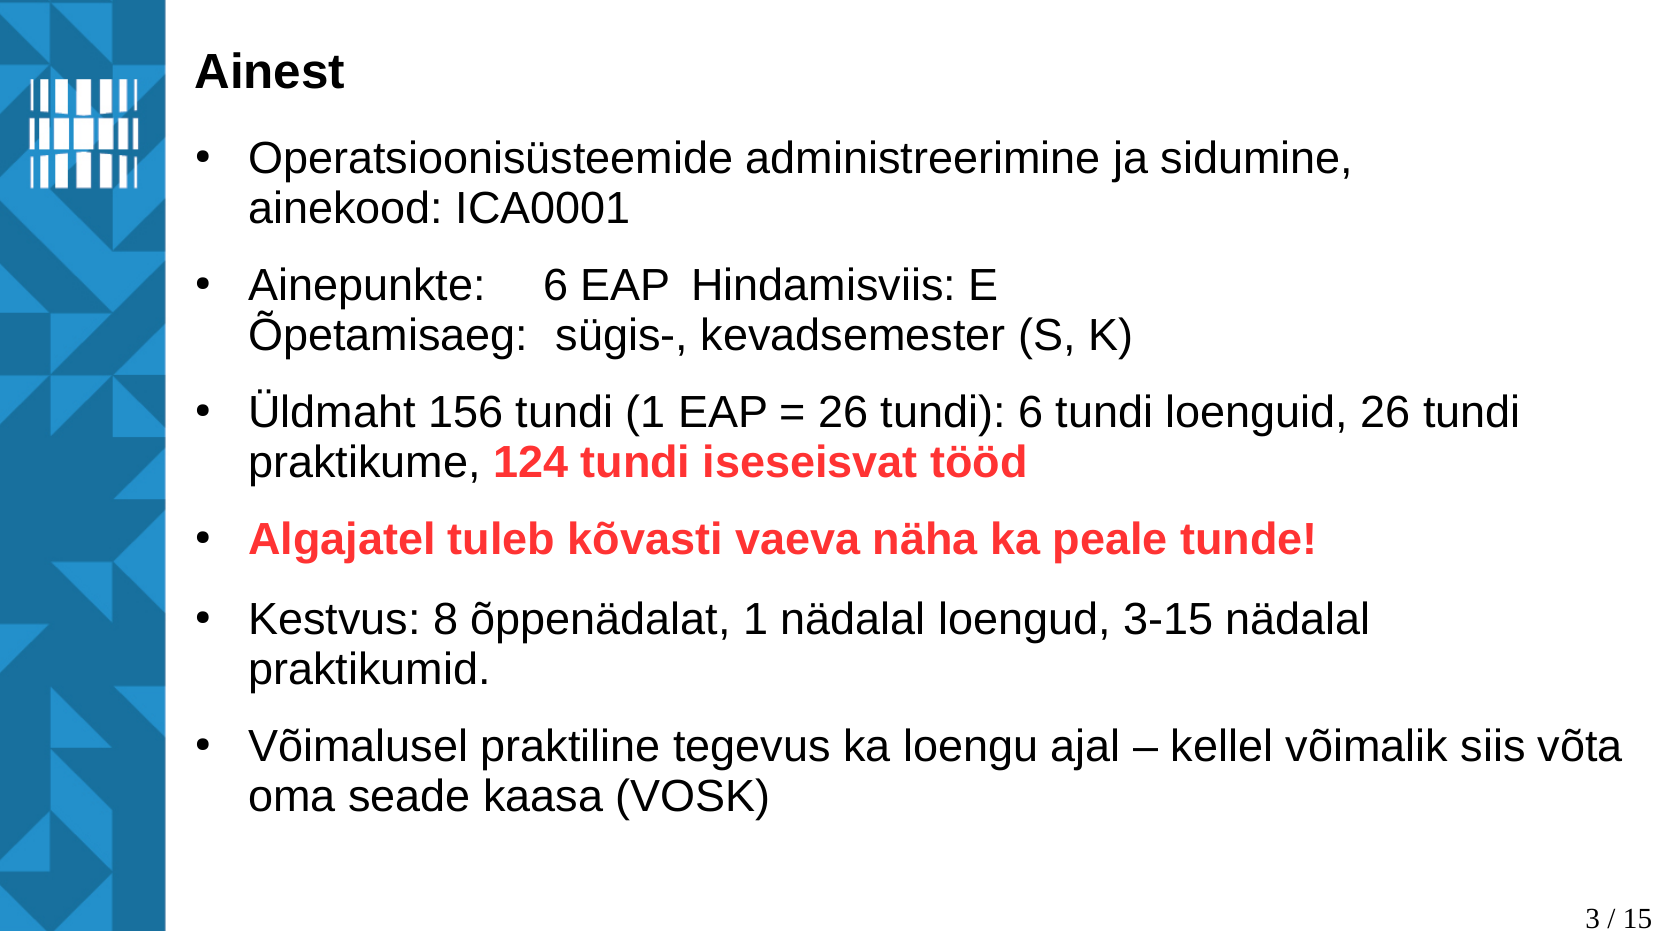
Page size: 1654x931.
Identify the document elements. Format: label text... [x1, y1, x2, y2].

title Ainest [194, 25, 1654, 118]
list Operatsioonisüsteemide administreerimine ja sidumine, ainekood: ICA0001 Ainepunkte: 6 EAP Hindamisviis: E Õpetamisaeg: sügis-, kevadsemester (S, K) Üldmaht 156 tundi (1 EAP = 26 tundi): 6 tundi loenguid, 26 tundi praktikume, 124 tundi iseseisvat tööd Algajatel tuleb kõvasti vaeva näha ka peale tunde! Kestvus: 8 õppenädalat, 1 nädalal loengud, 3-15 nädalal praktikumid. Võimalusel praktiline tegevus ka loengu ajal – kellel võimalik siis võta oma seade kaasa (VOSK) [177, 132, 1625, 877]
